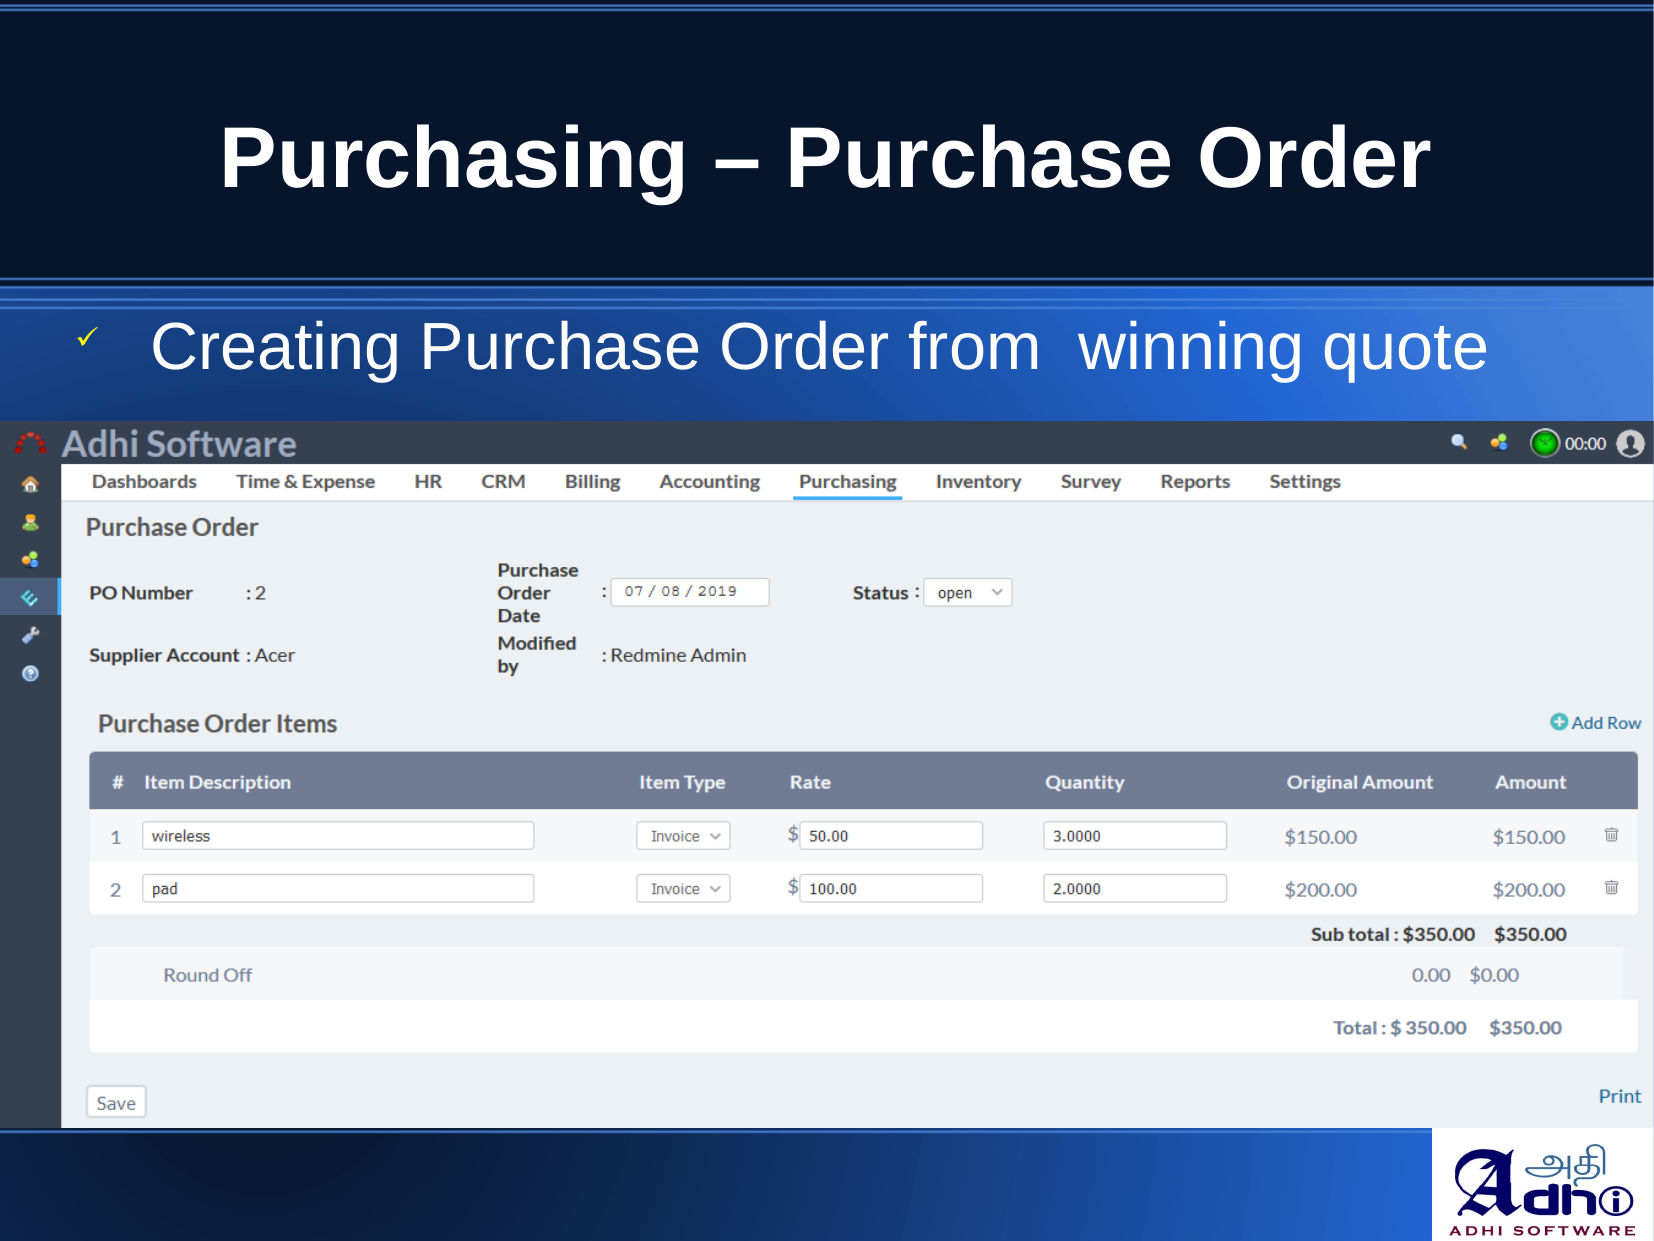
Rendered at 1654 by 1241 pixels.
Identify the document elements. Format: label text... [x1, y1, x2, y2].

picture [0, 0, 1654, 1241]
title Purchasing – Purchase Order [82, 56, 1571, 250]
list Creating Purchase Order from winning quote [75, 302, 1564, 421]
